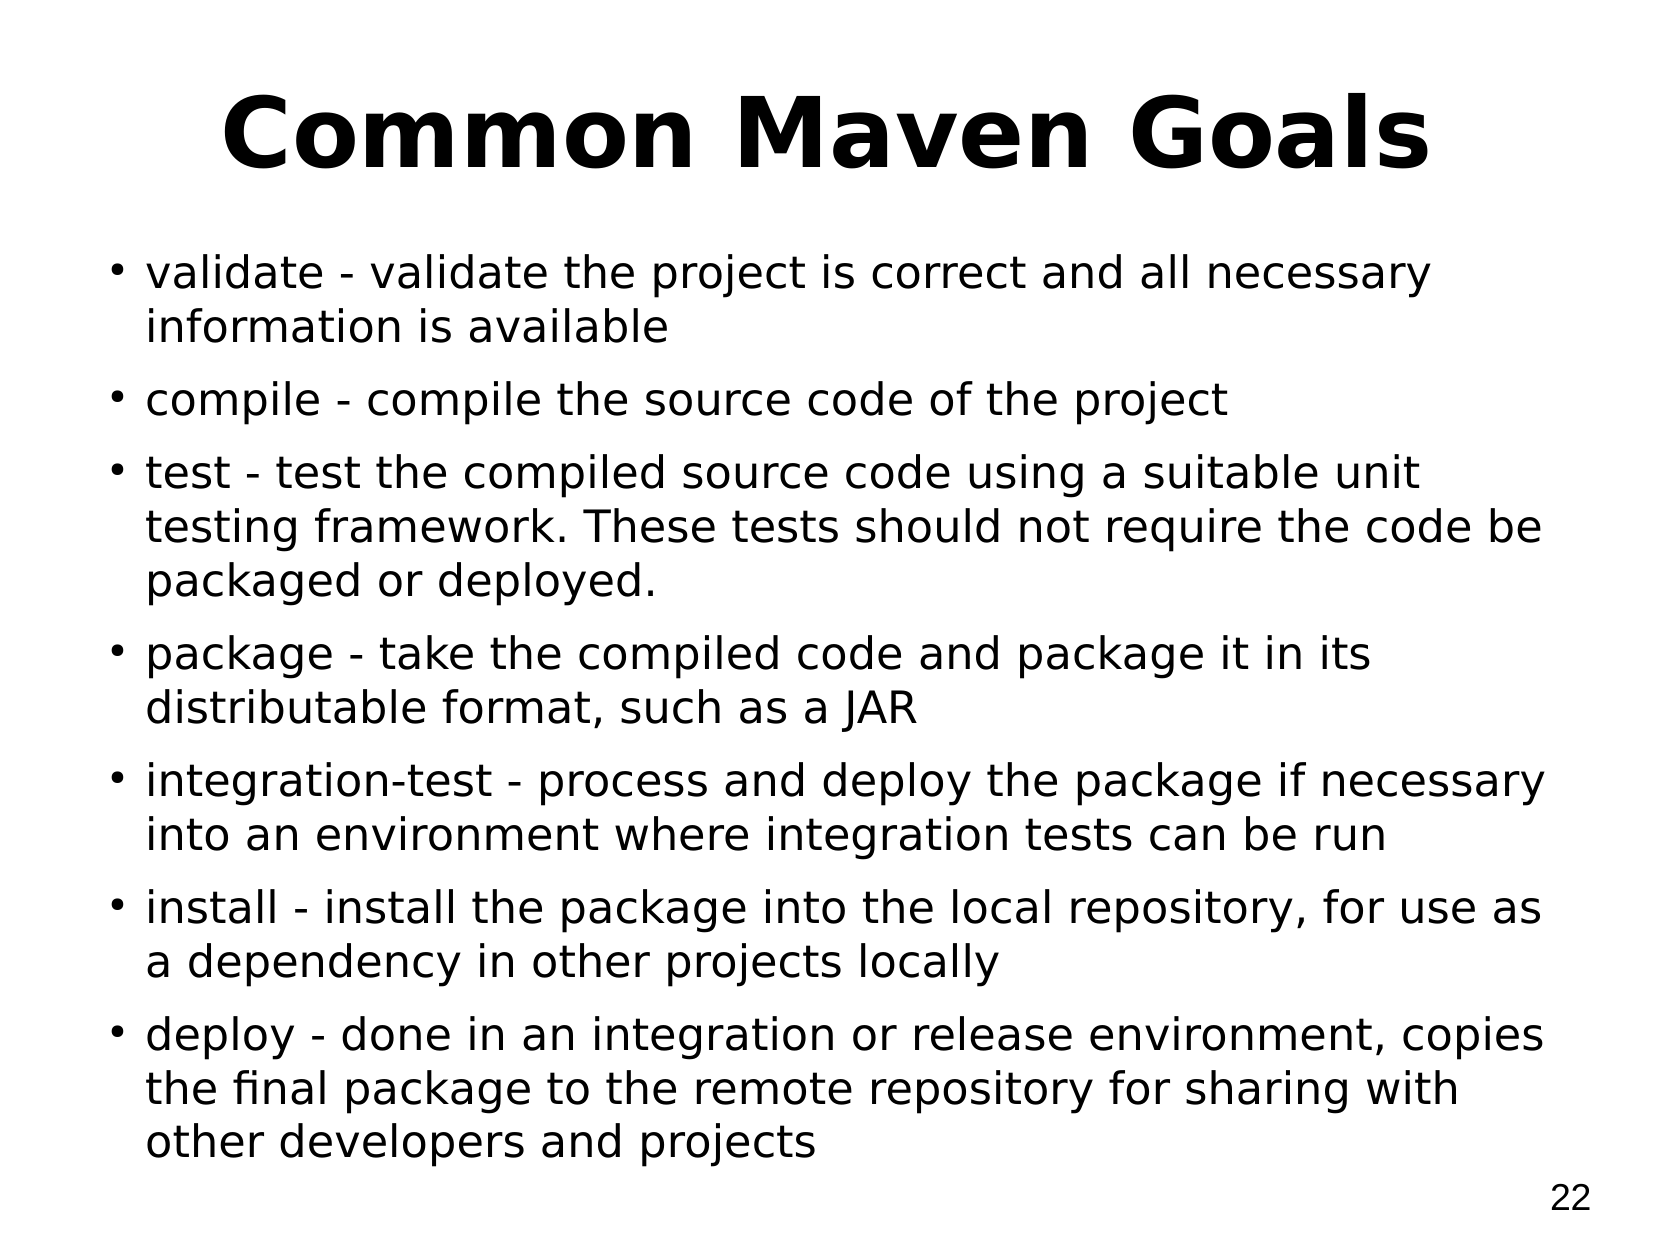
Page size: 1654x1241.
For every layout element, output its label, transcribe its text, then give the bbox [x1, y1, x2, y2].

list validate - validate the project is correct and all necessary information is available compile - compile the source code of the project test - test the compiled source code using a suitable unit testing framework. These tests should not require the code be packaged or deployed. package - take the compiled code and package it in its distributable format, such as a JAR integration-test - process and deploy the package if necessary into an environment where integration tests can be run install - install the package into the local repository, for use as a dependency in other projects locally deploy - done in an integration or release environment, copies the final package to the remote repository for sharing with other developers and projects [82, 236, 1571, 1205]
title Common Maven Goals [82, 49, 1571, 196]
